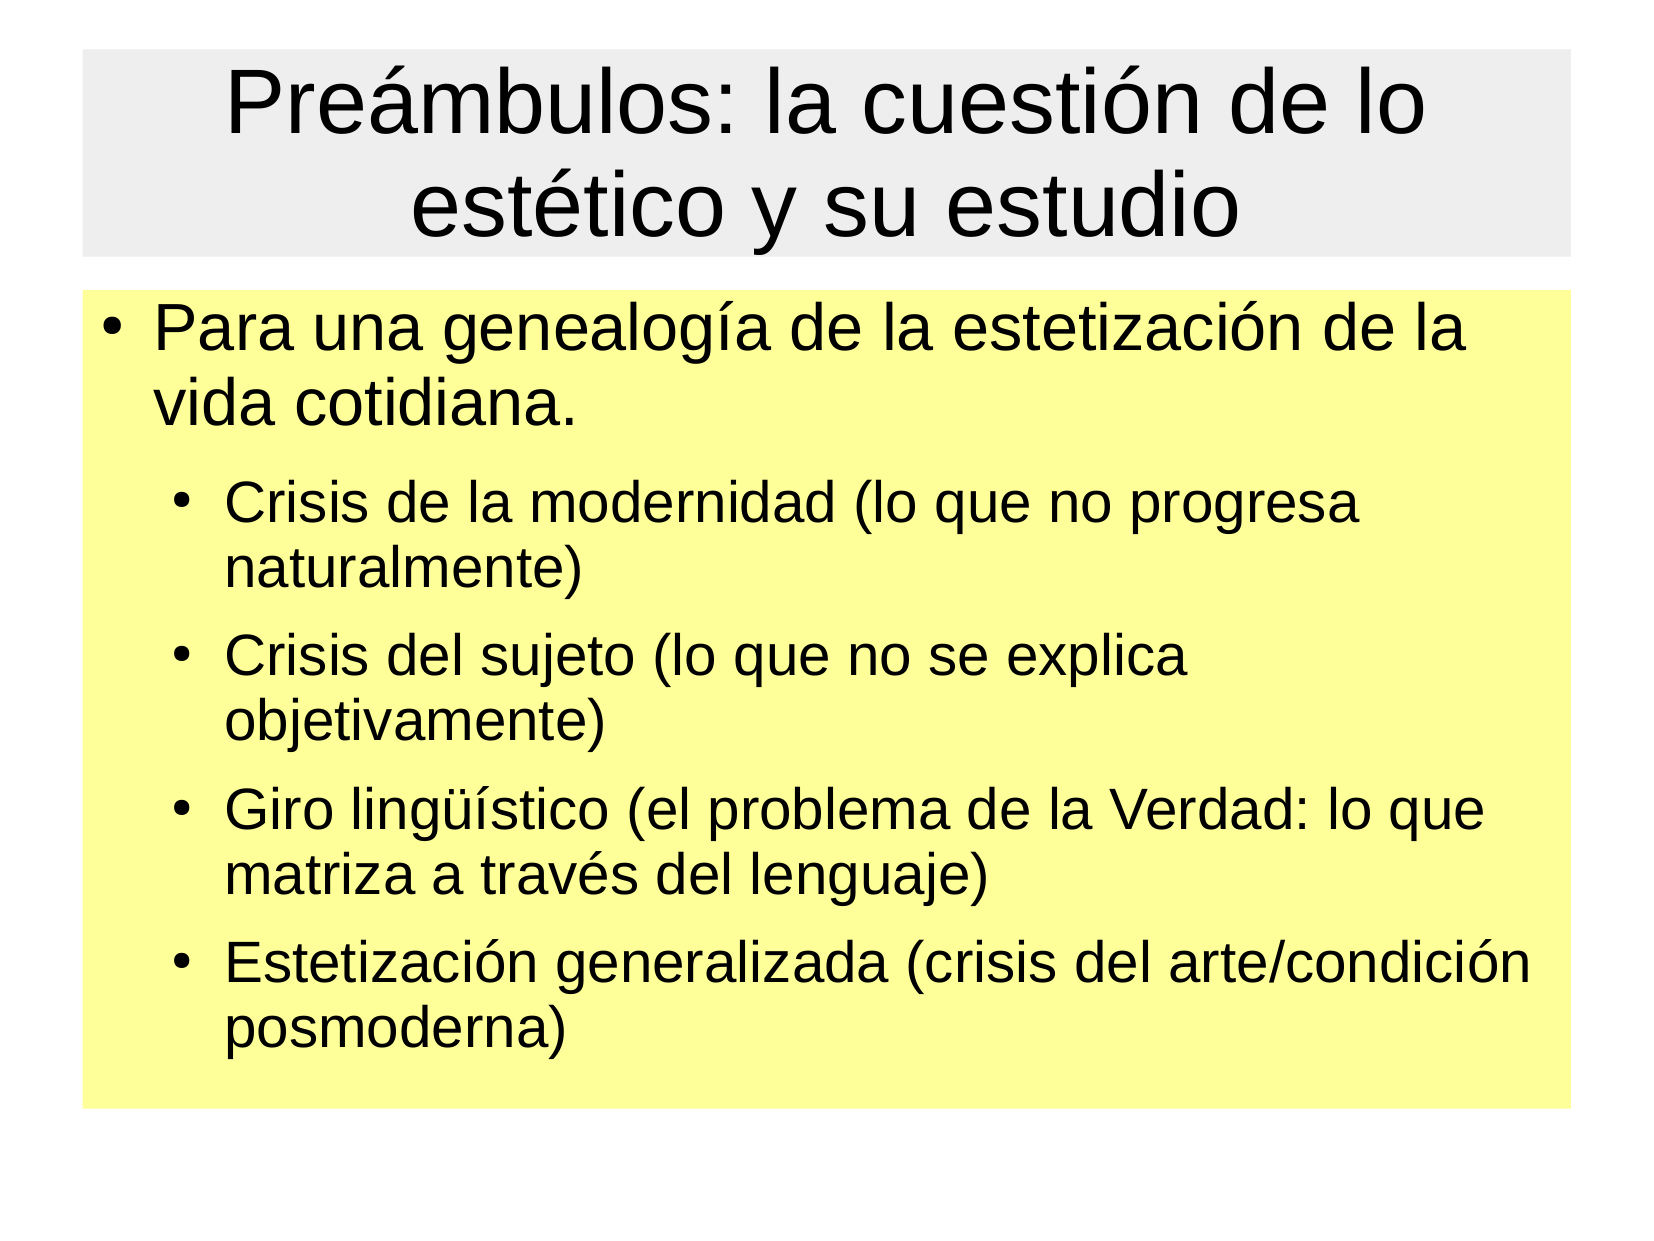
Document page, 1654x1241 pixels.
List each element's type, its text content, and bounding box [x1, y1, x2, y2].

list Para una genealogía de la estetización de la vida cotidiana. Crisis de la modernidad (lo que no progresa naturalmente) Crisis del sujeto (lo que no se explica objetivamente) Giro lingüístico (el problema de la Verdad: lo que matriza a través del lenguaje) Estetización generalizada (crisis del arte/condición posmoderna) [82, 290, 1571, 1109]
title Preámbulos: la cuestión de lo estético y su estudio [82, 49, 1571, 257]
